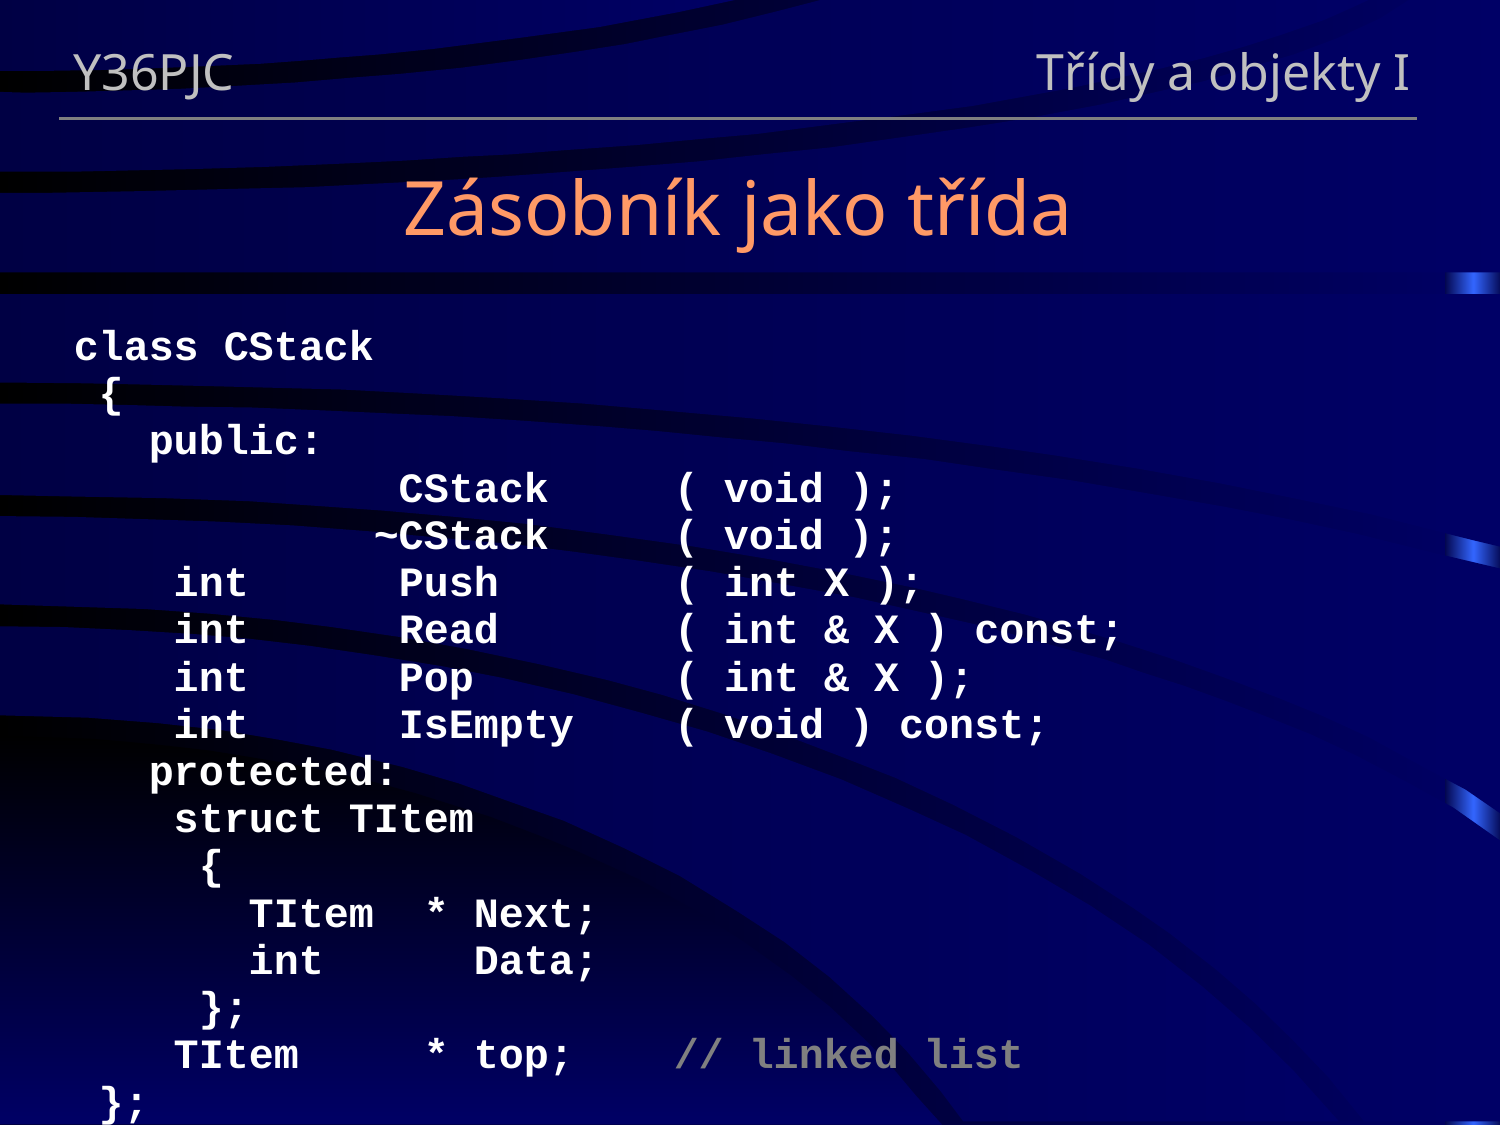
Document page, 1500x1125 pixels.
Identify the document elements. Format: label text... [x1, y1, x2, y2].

text_box Y36PJC [59, 29, 251, 105]
text_box Zásobník jako třída class CStack { public: CStack ( void ); ~CStack ( void ); int Push ( int X ); int Read ( int & X ) const; int Pop ( int & X ); int IsEmpty ( void ) const; protected: struct TItem { TItem * Next; int Data; }; TItem * top; // linked list }; [59, 147, 1418, 1125]
text_box Třídy a objekty I [1021, 29, 1418, 105]
